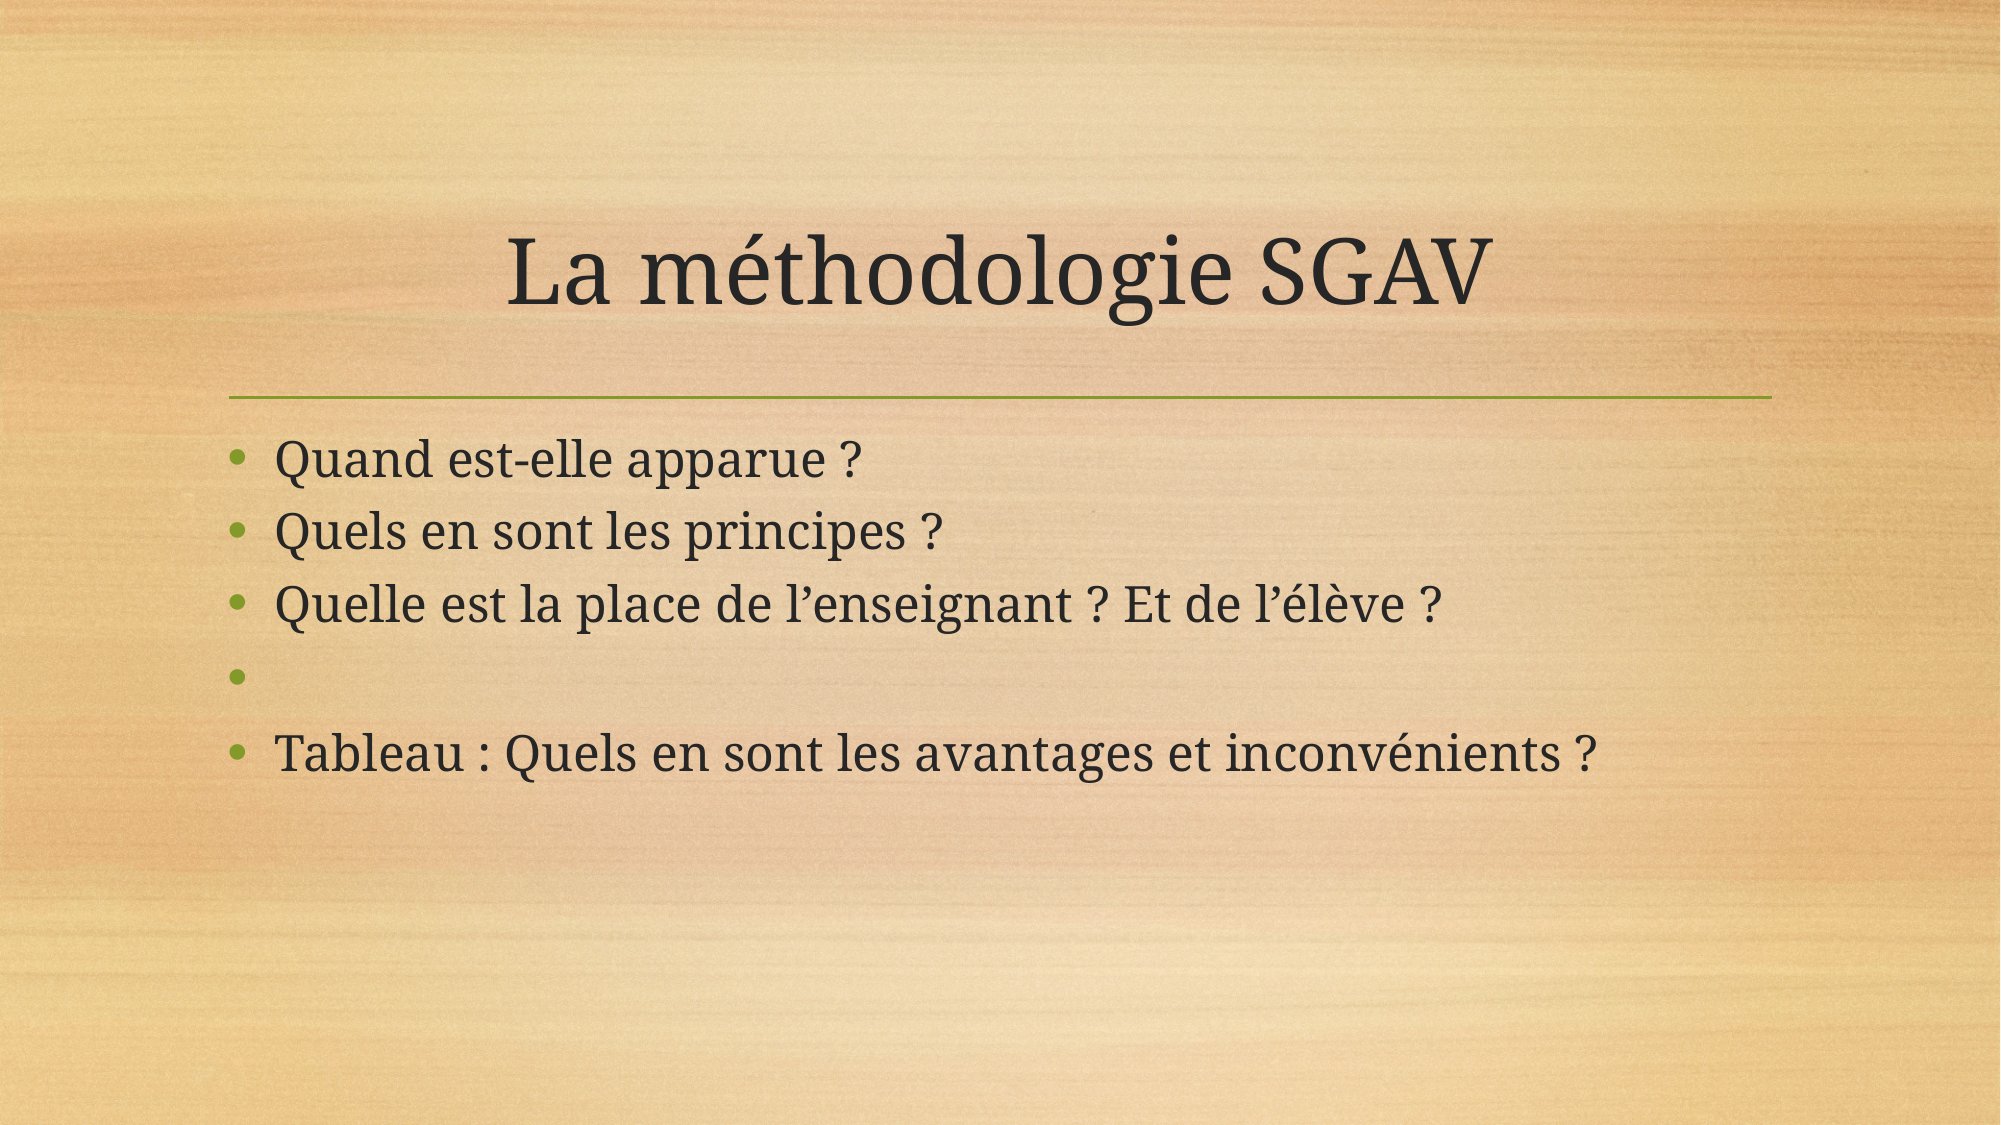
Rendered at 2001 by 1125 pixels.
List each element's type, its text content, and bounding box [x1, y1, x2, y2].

title La méthodologie SGAV [212, 161, 1788, 376]
list Quand est-elle apparue ? Quels en sont les principes ? Quelle est la place de l’enseignant ? Et de l’élève ? Tableau : Quels en sont les avantages et inconvénients ? [212, 419, 1788, 964]
